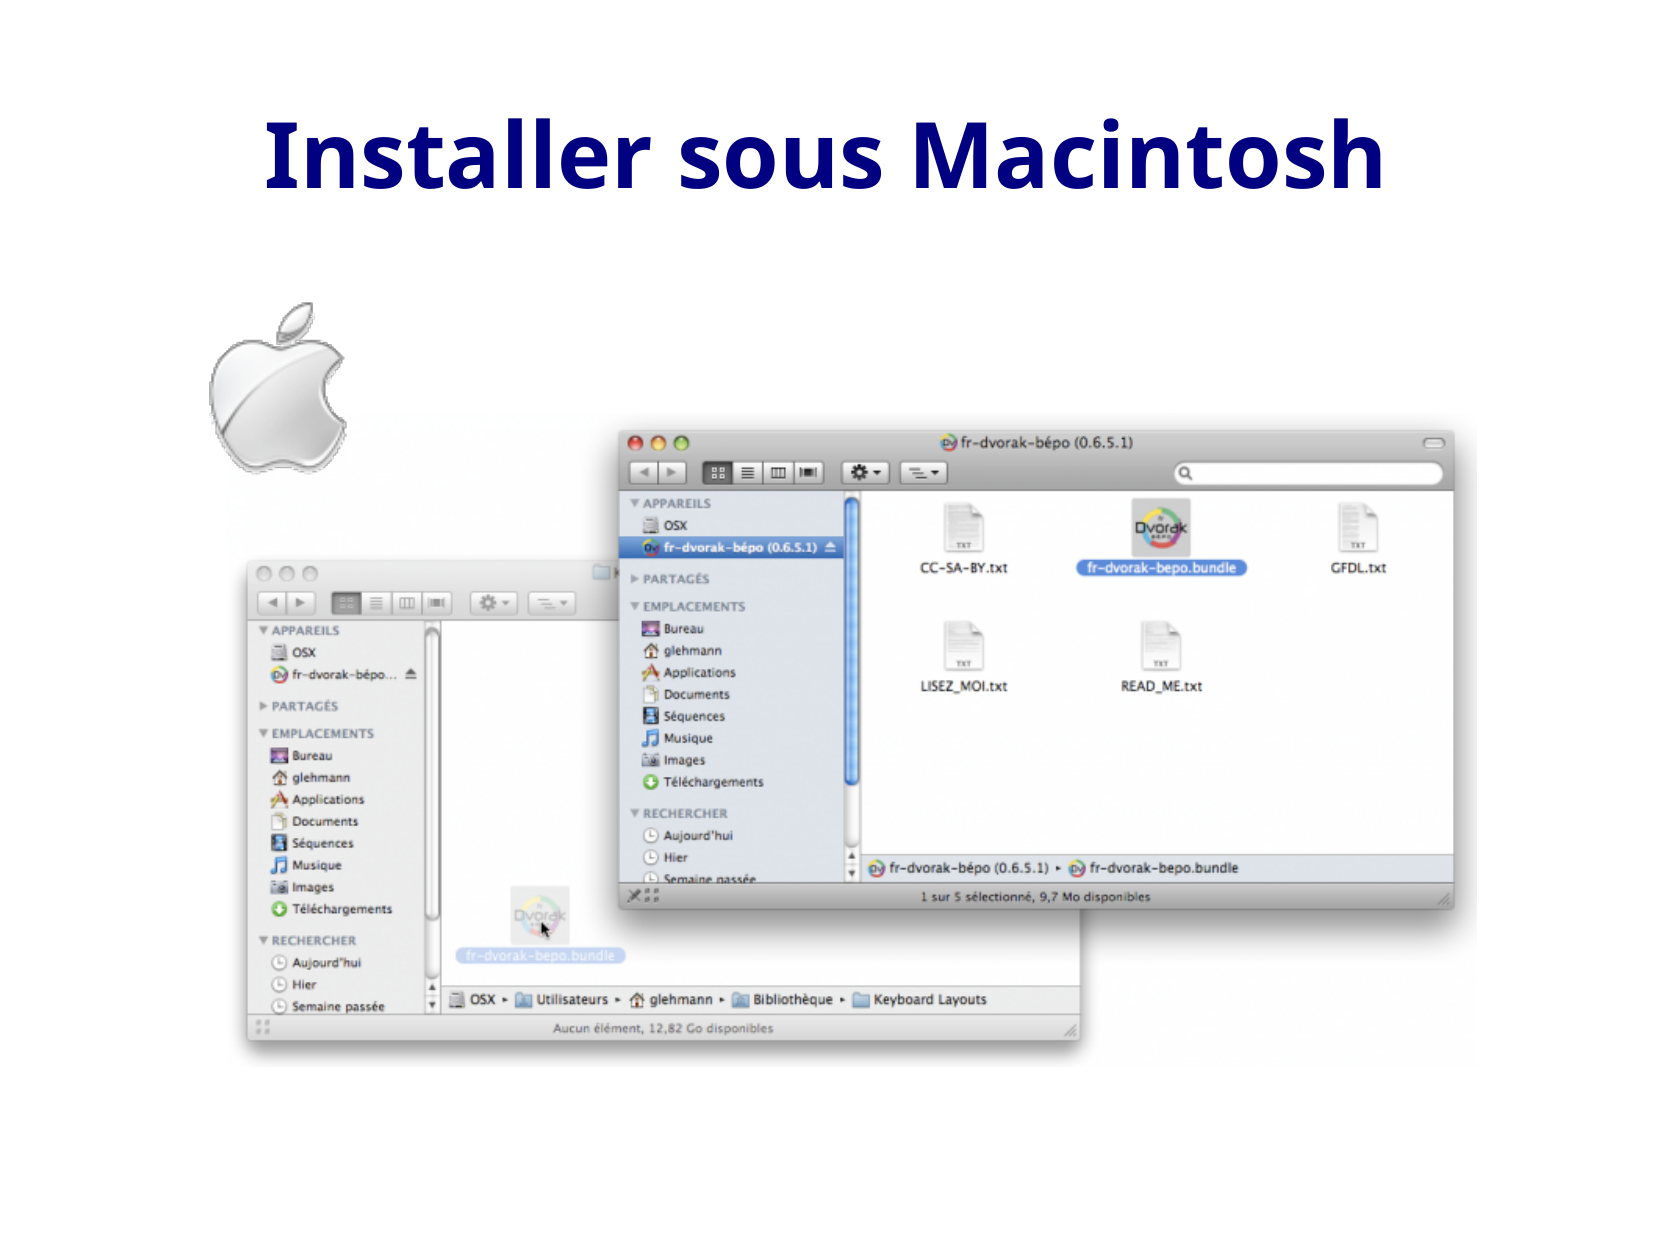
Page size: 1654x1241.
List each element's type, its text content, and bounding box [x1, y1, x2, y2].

title Installer sous Macintosh [82, 56, 1571, 250]
picture [206, 295, 1477, 1067]
